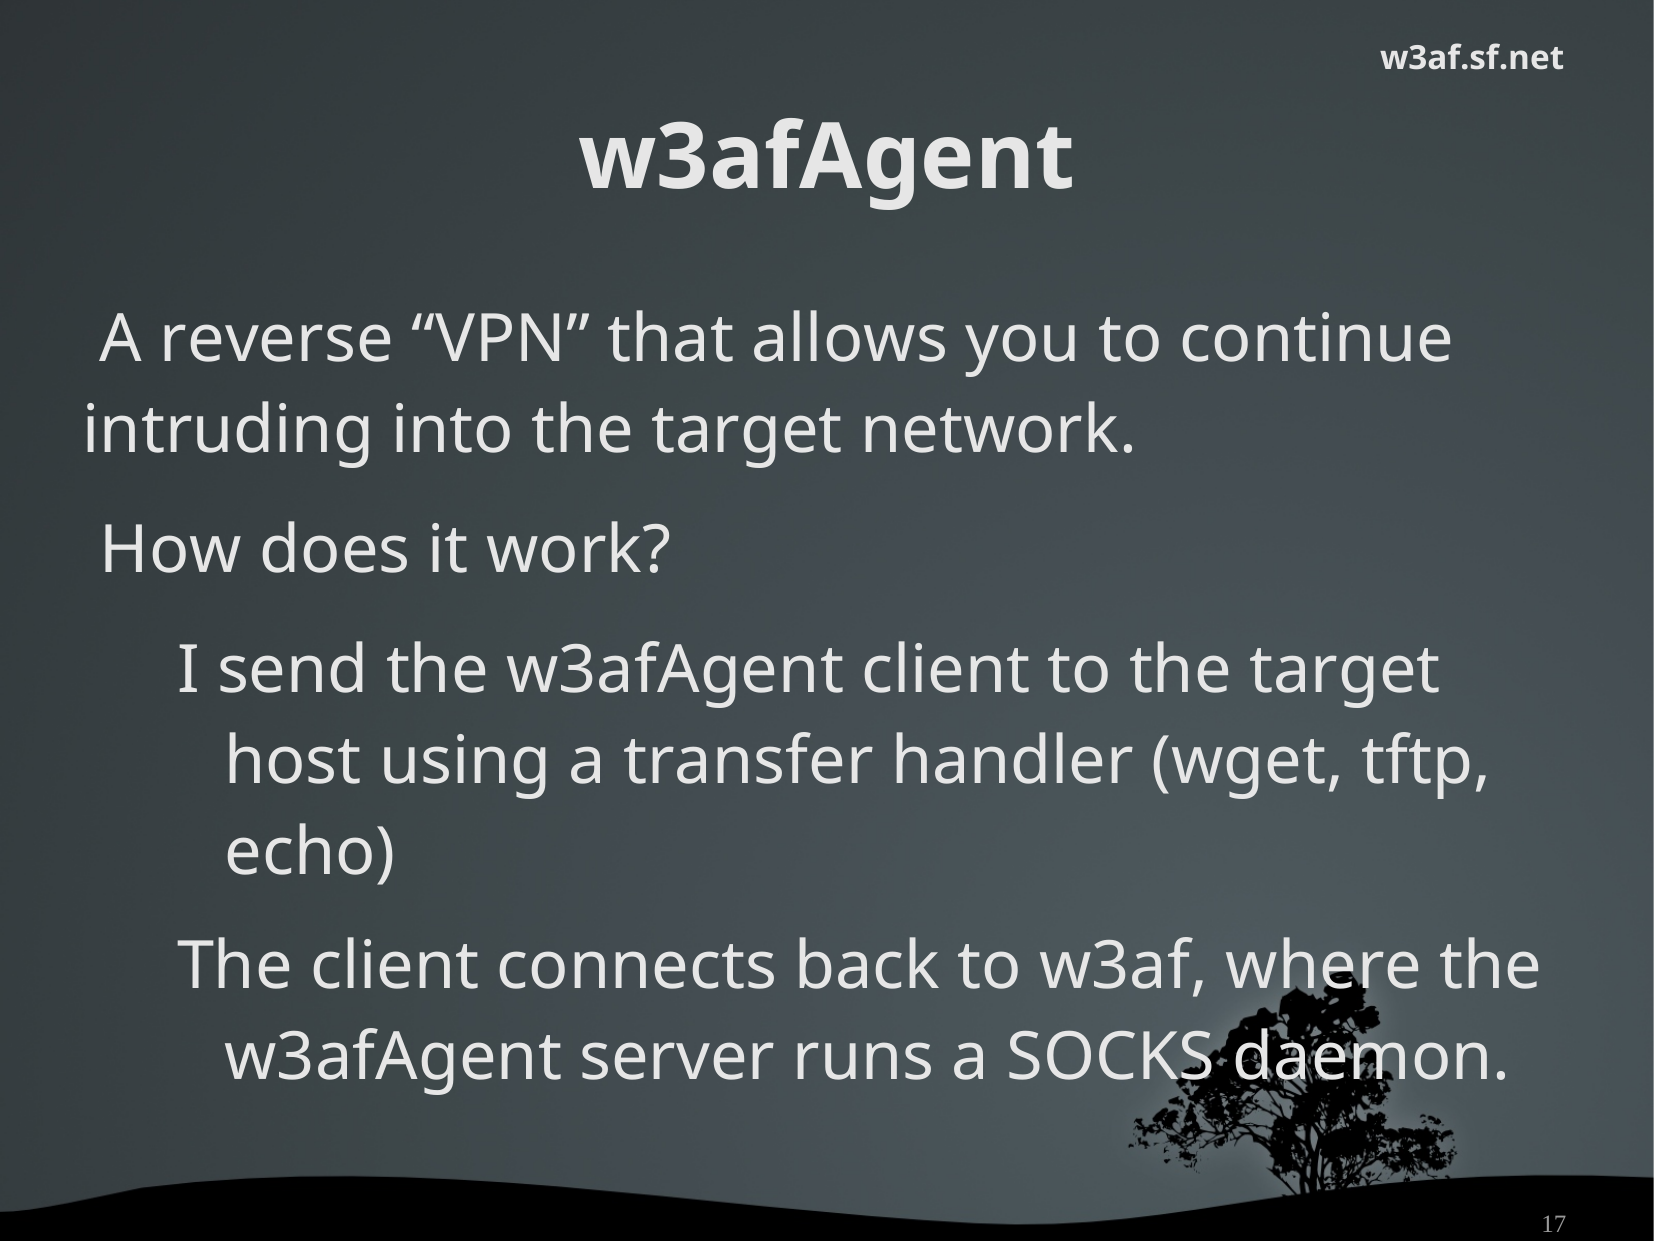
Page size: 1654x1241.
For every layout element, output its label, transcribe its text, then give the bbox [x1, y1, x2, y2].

picture [0, 0, 1654, 1241]
list A reverse “VPN” that allows you to continue intruding into the target network. How does it work? I send the w3afAgent client to the target host using a transfer handler (wget, tftp, echo) The client connects back to w3af, where the w3afAgent server runs a SOCKS daemon. [82, 290, 1571, 1109]
title w3af.sf.net [1290, 0, 1654, 113]
title w3afAgent [82, 49, 1571, 257]
